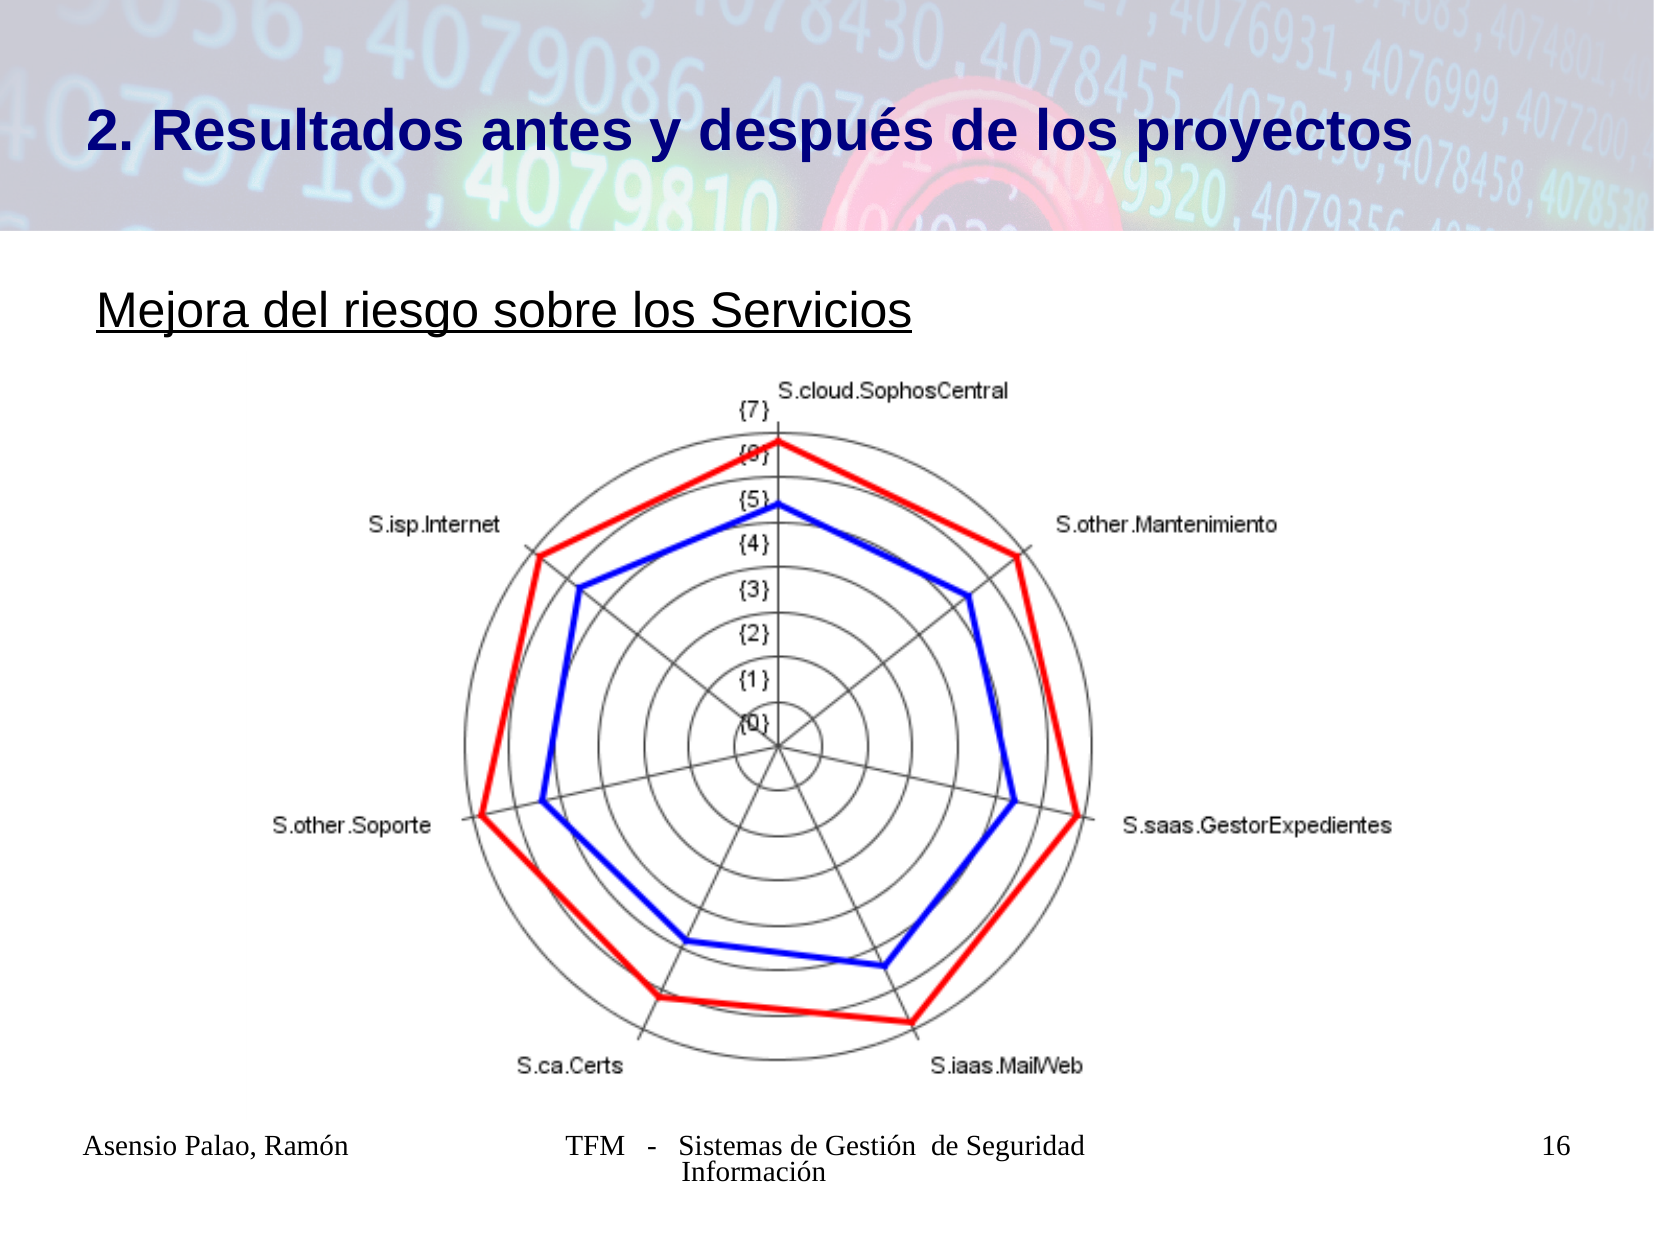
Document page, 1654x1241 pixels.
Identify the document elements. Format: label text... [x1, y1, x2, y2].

text_box 2. Resultados antes y después de los proyectos [71, 90, 1654, 226]
text_box Mejora del riesgo sobre los Servicios [81, 274, 1606, 1241]
picture [0, 0, 1654, 1241]
picture [245, 351, 1441, 1120]
